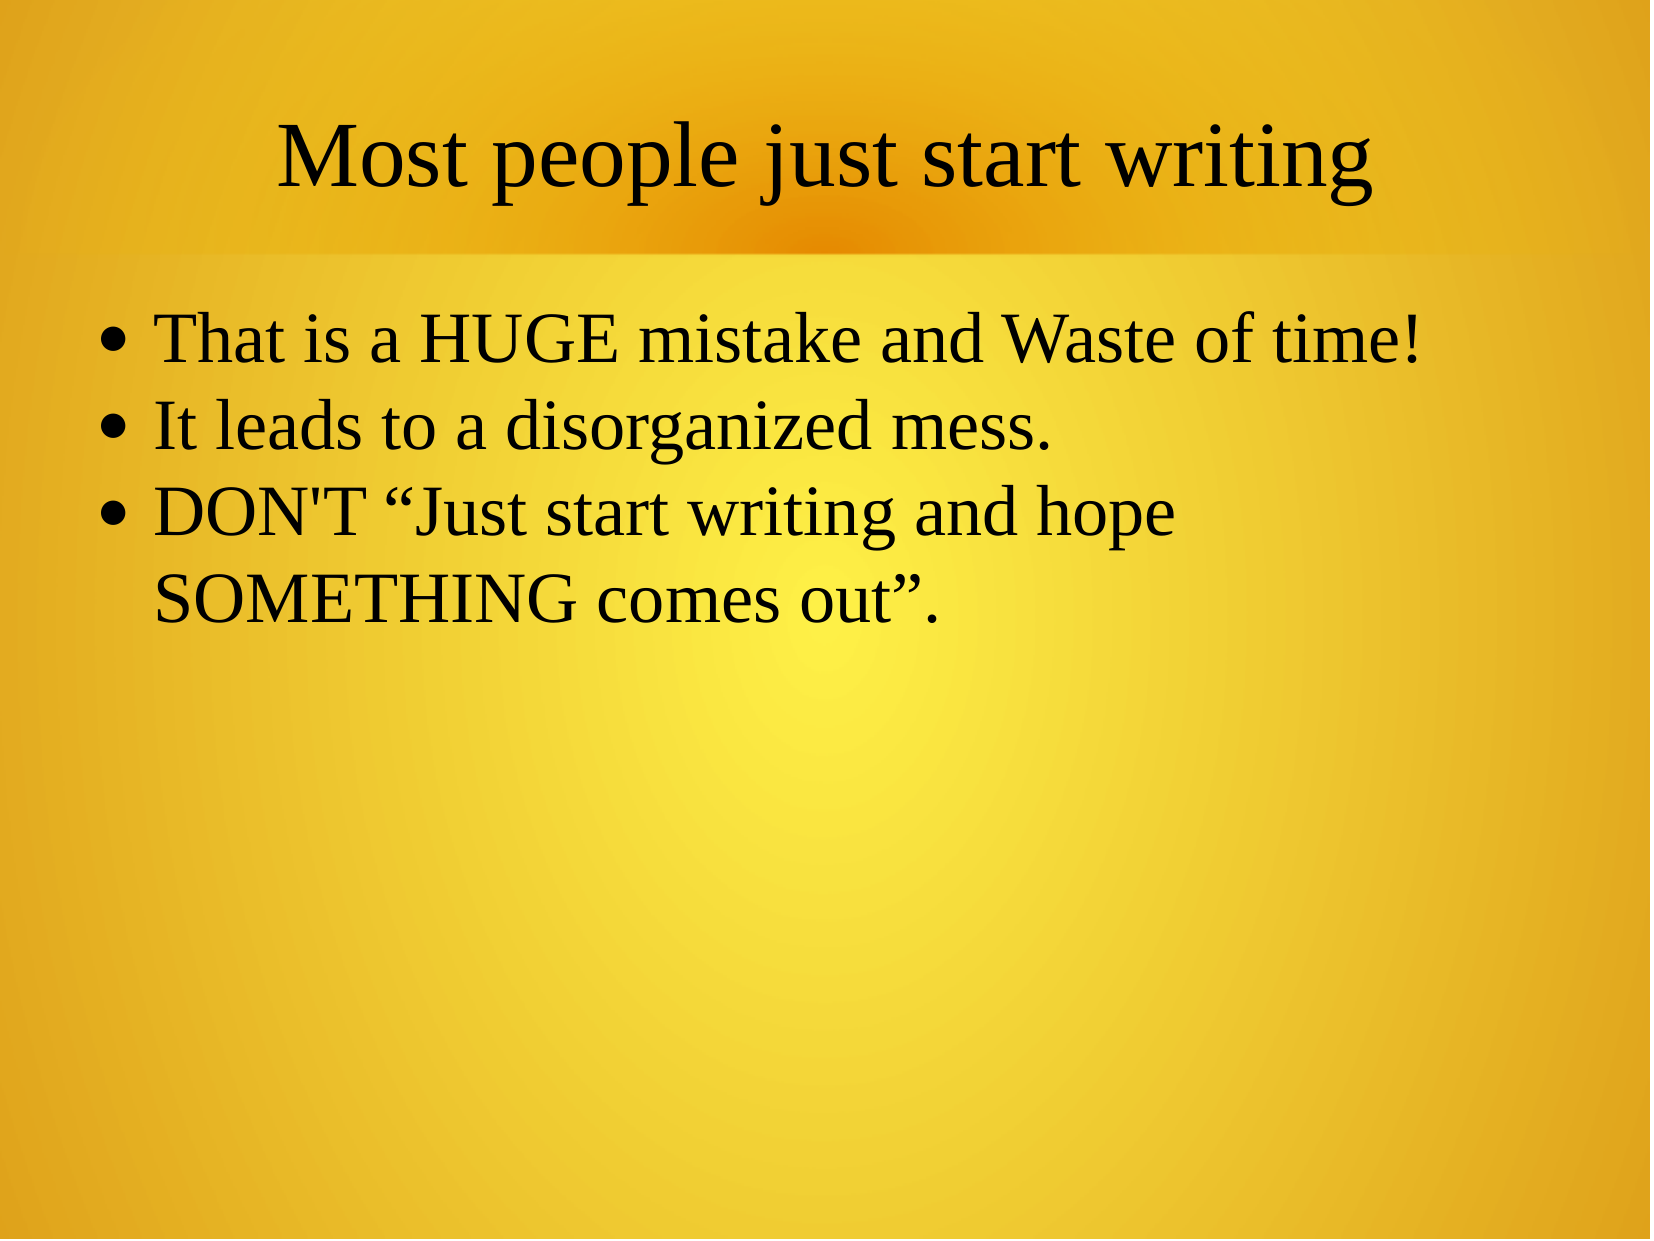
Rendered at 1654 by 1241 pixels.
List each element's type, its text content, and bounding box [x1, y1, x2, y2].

text_box That is a HUGE mistake and Waste of time! It leads to a disorganized mess. DON'T “Just start writing and hope SOMETHING comes out”. [82, 290, 1571, 1010]
text_box Most people just start writing [82, 47, 1571, 252]
picture [0, 0, 1650, 1239]
